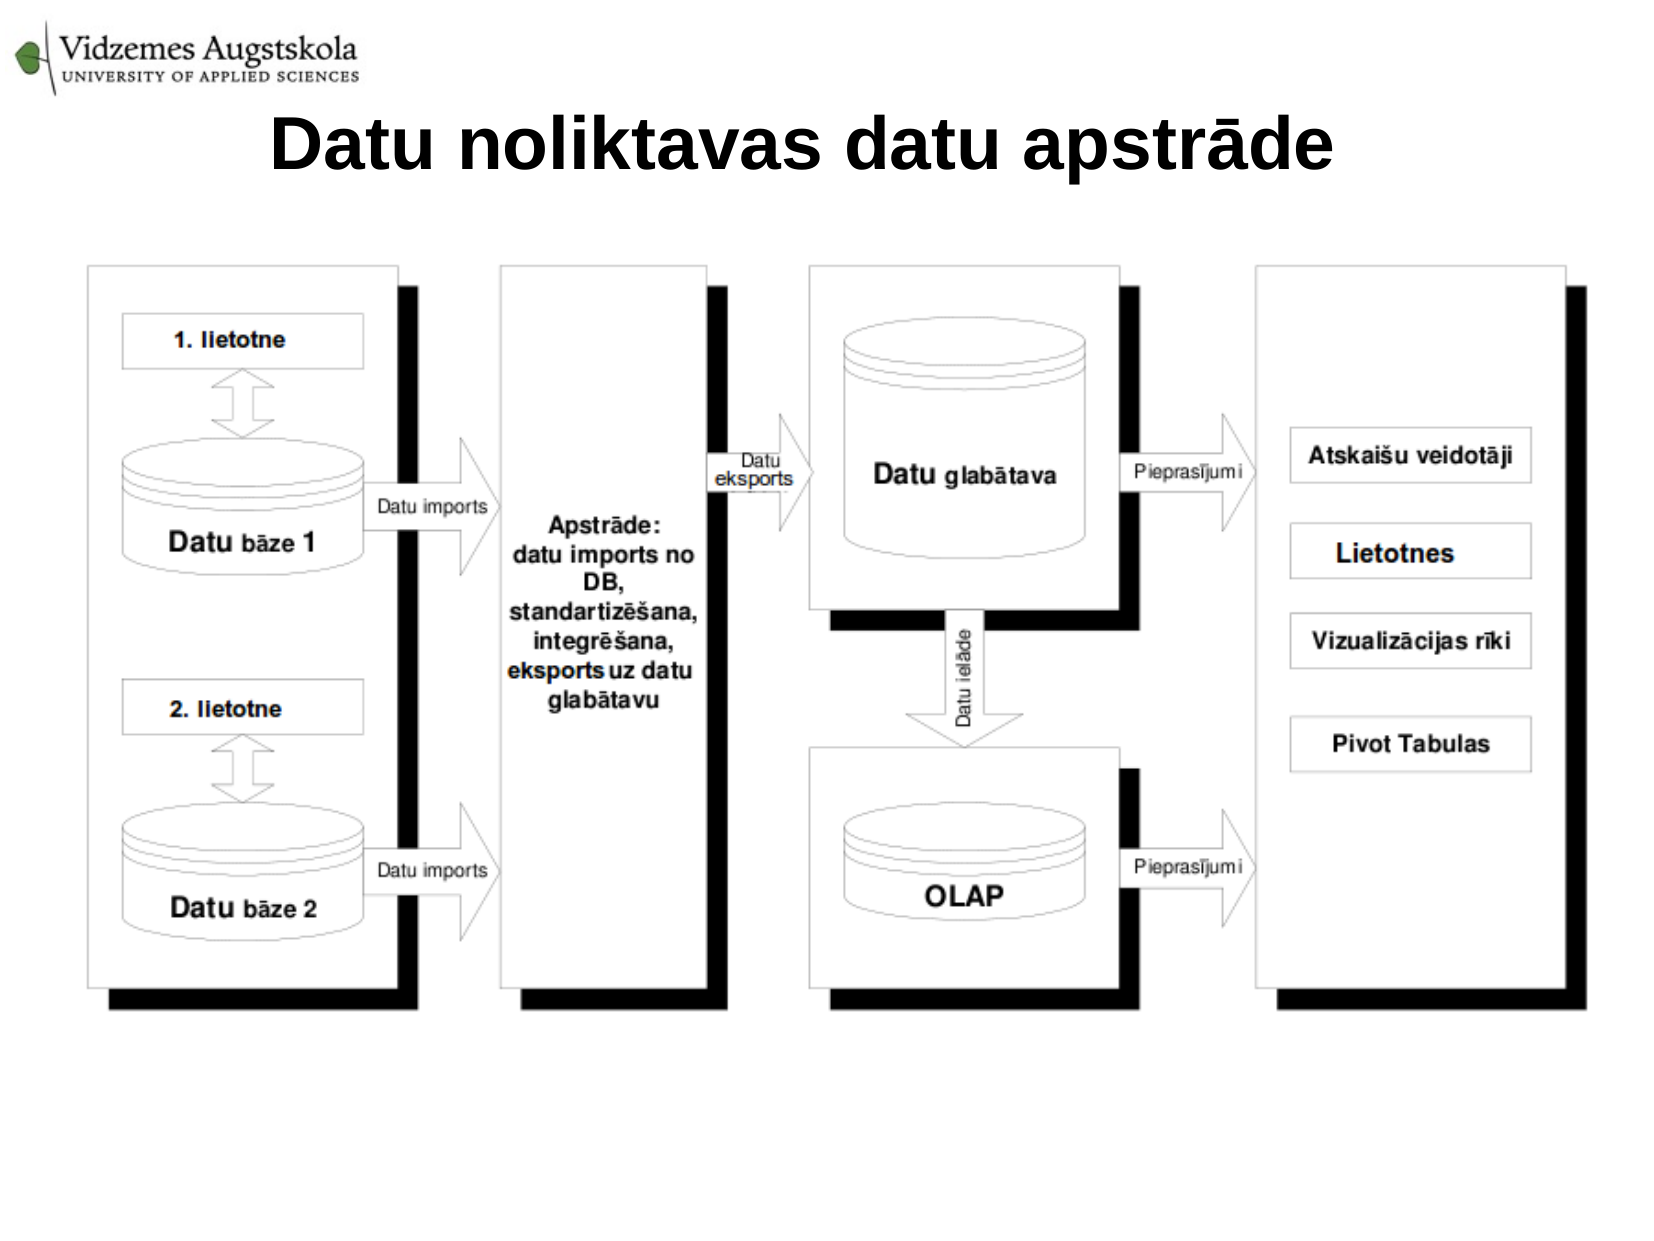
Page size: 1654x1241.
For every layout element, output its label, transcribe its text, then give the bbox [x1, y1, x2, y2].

picture [5, 2, 368, 113]
picture [69, 247, 1604, 1028]
title Datu noliktavas datu apstrāde [94, 103, 1512, 188]
